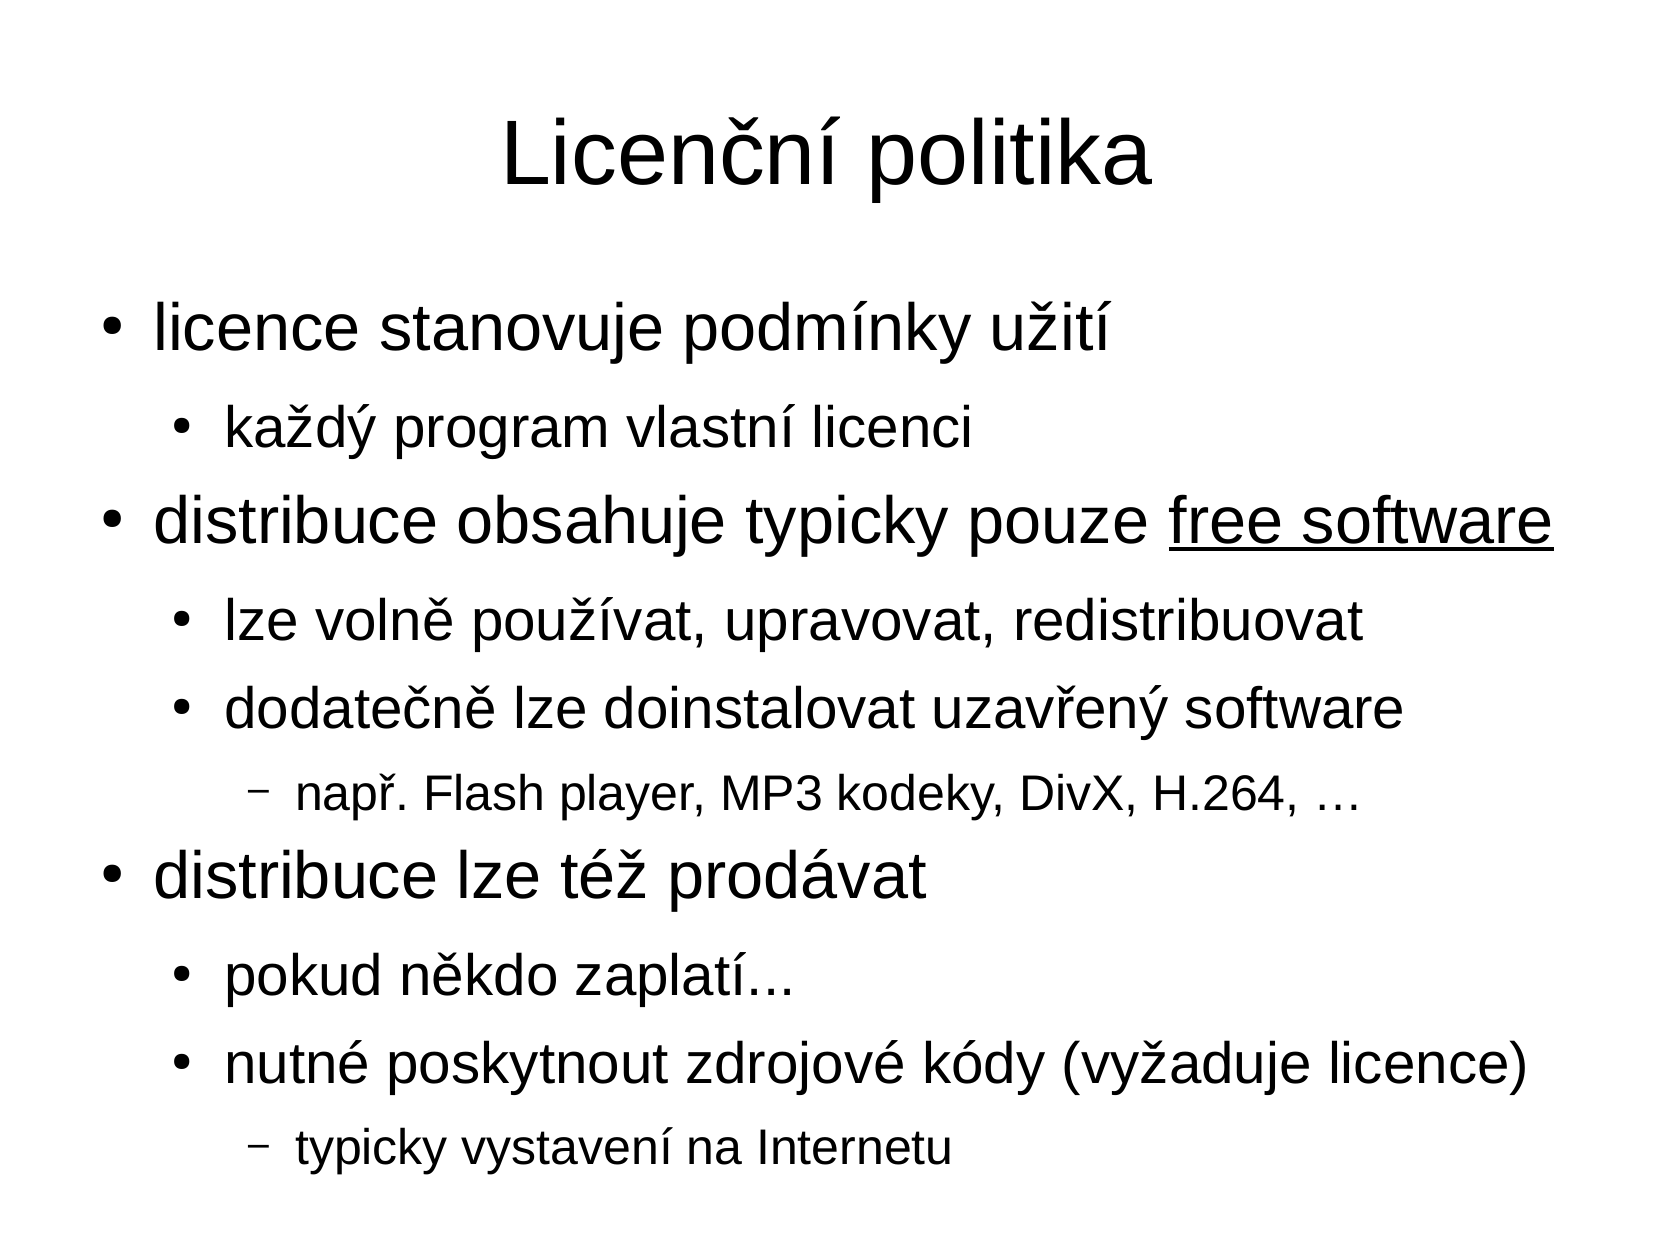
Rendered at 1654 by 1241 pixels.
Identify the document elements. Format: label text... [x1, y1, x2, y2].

list licence stanovuje podmínky užití každý program vlastní licenci distribuce obsahuje typicky pouze free software lze volně používat, upravovat, redistribuovat dodatečně lze doinstalovat uzavřený software např. Flash player, MP3 kodeky, DivX, H.264, … distribuce lze též prodávat pokud někdo zaplatí... nutné poskytnout zdrojové kódy (vyžaduje licence) typicky vystavení na Internetu [82, 290, 1571, 1176]
title Licenční politika [82, 56, 1571, 250]
